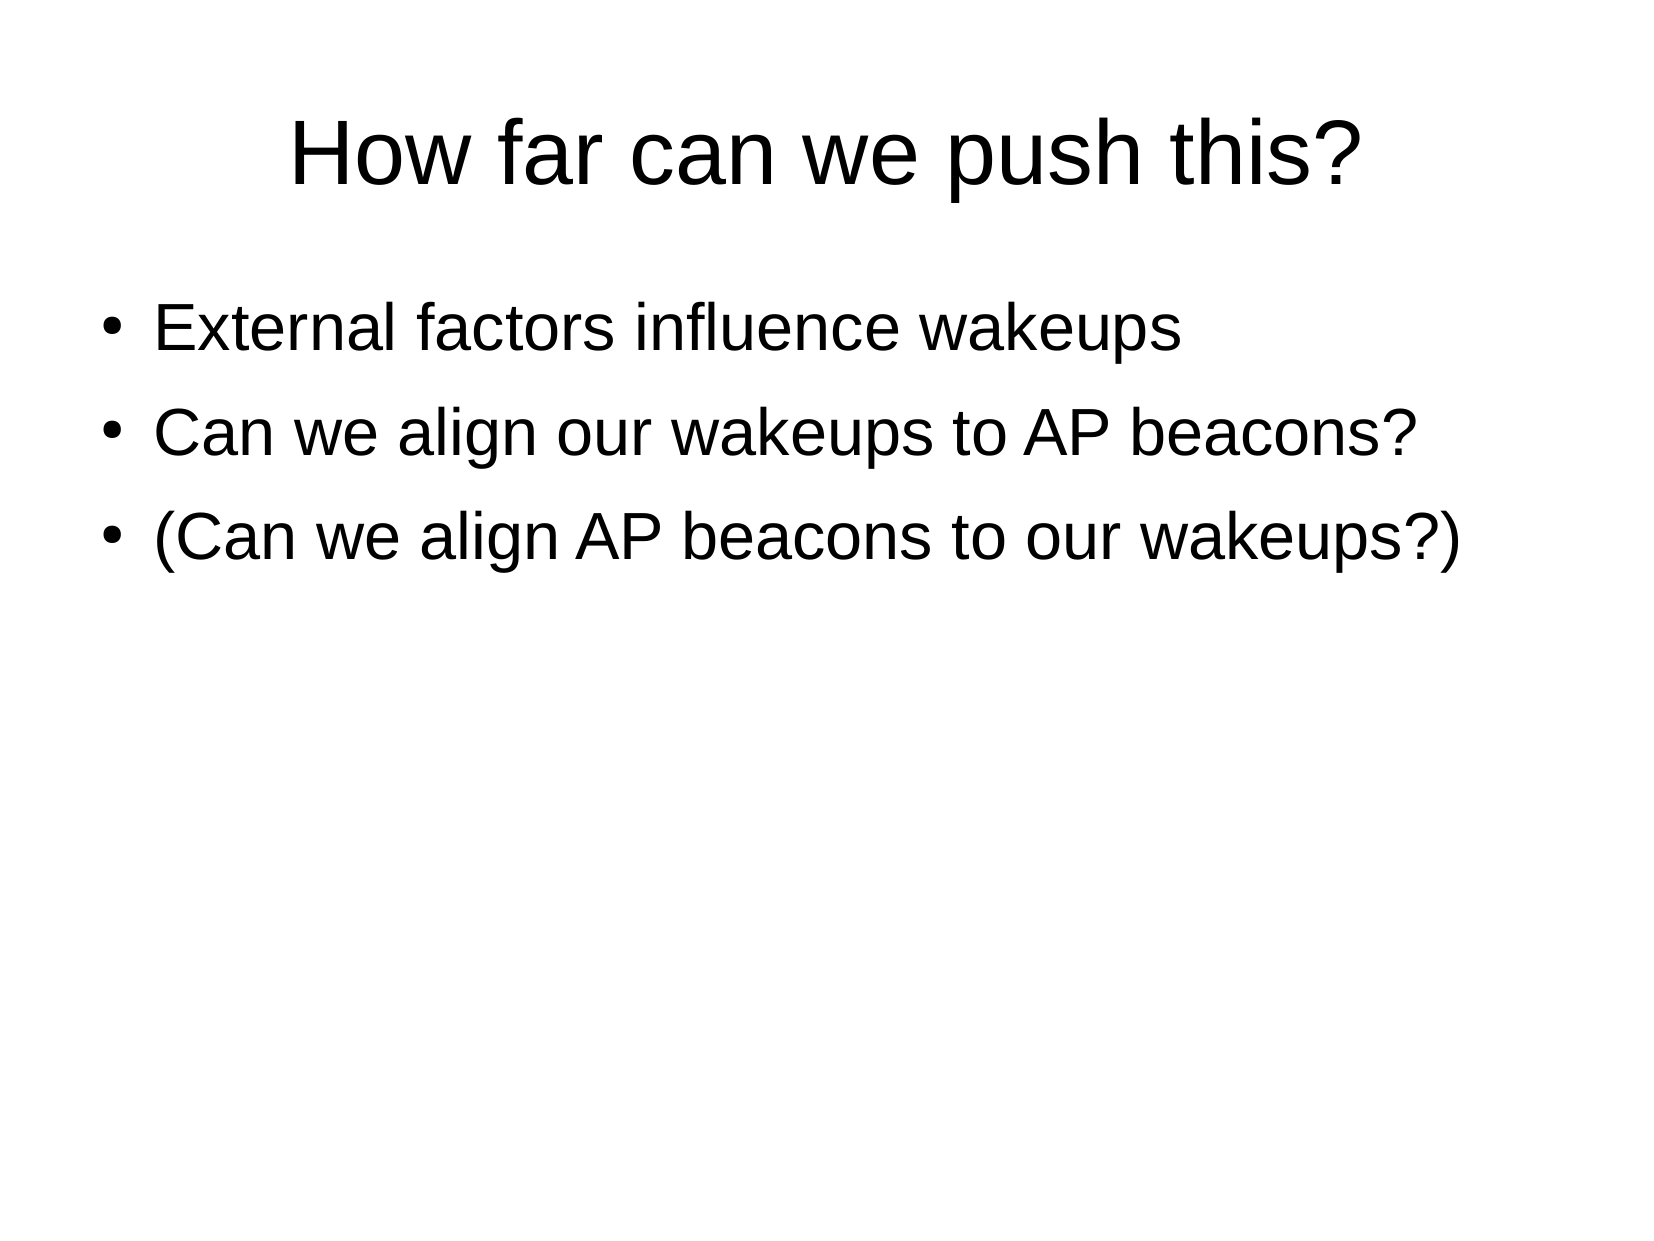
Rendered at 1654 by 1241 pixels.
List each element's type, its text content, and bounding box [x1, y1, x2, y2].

title How far can we push this? [82, 49, 1571, 257]
list External factors influence wakeups Can we align our wakeups to AP beacons? (Can we align AP beacons to our wakeups?) [82, 290, 1571, 1109]
